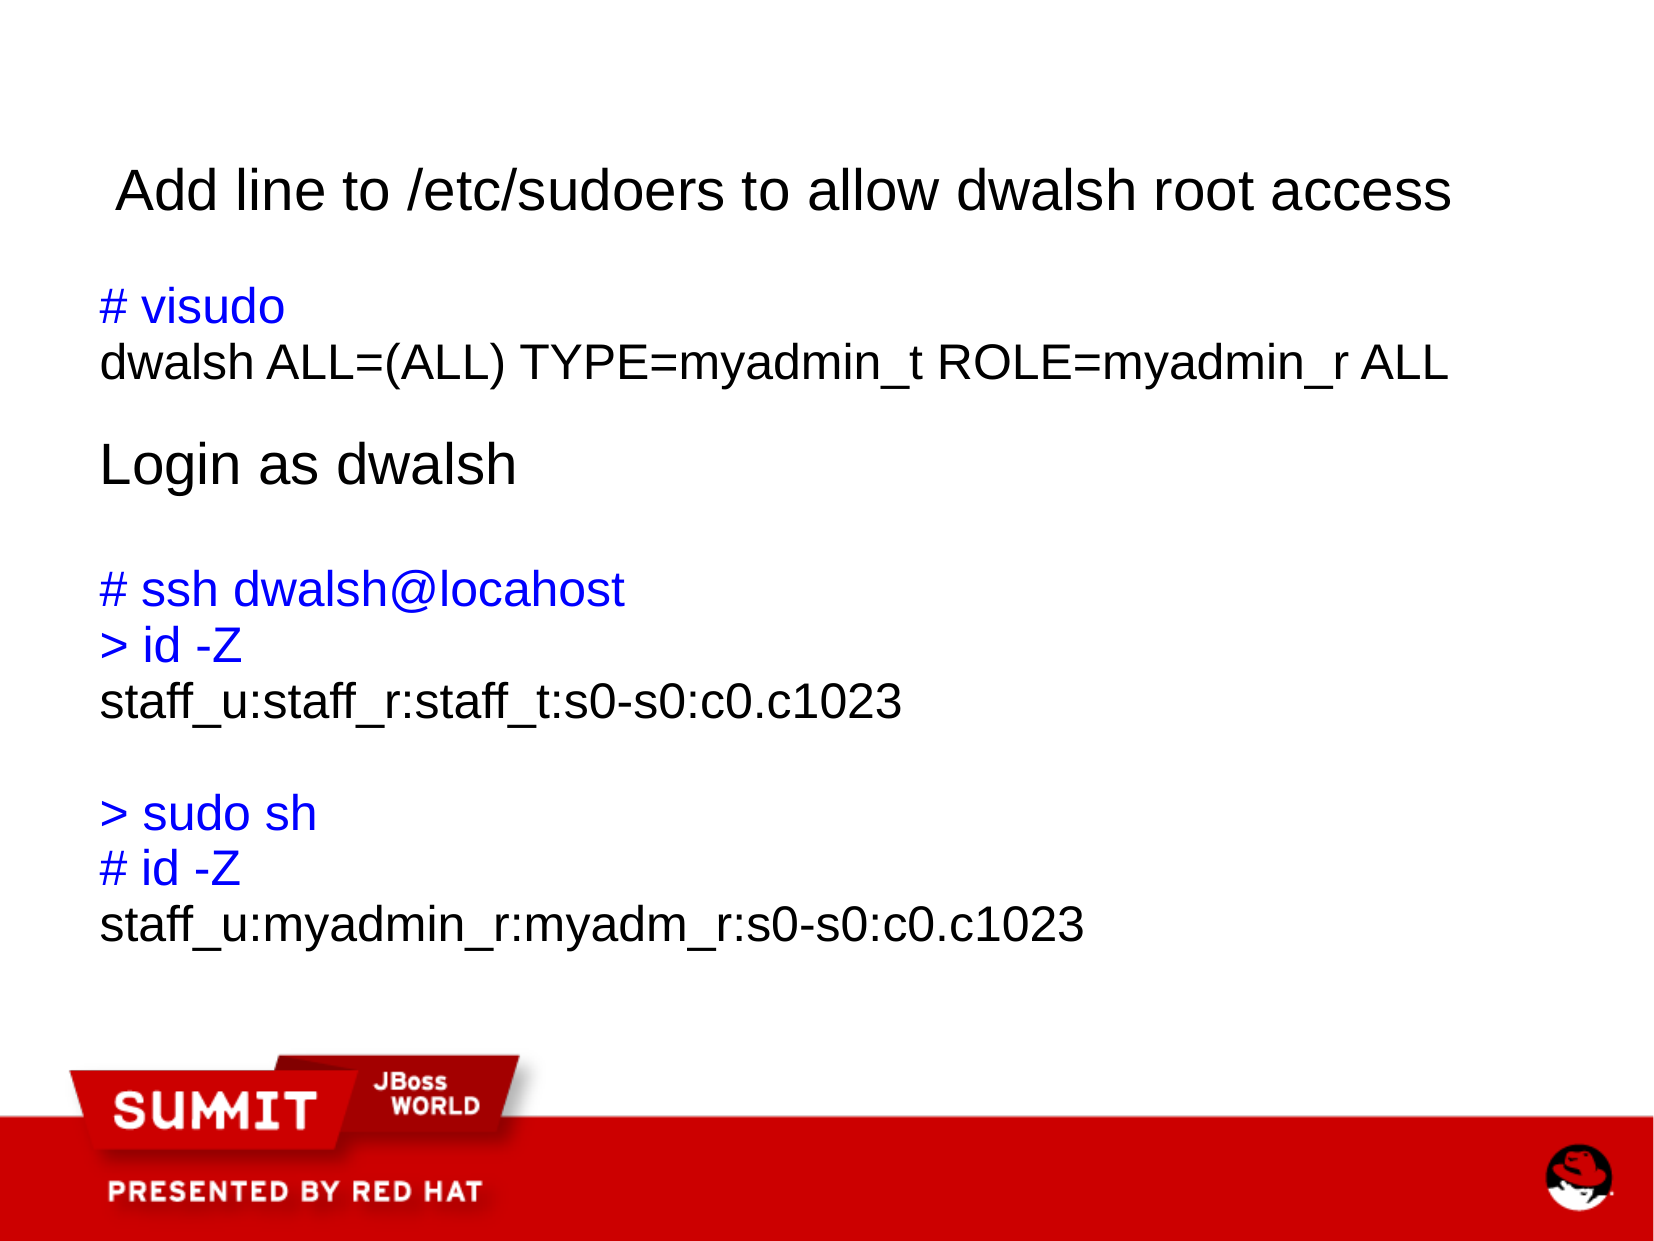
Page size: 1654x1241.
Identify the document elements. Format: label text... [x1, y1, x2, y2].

text_box Add line to /etc/sudoers to allow dwalsh root access # visudo dwalsh ALL=(ALL) TYPE=myadmin_t ROLE=myadmin_r ALL Login as dwalsh # ssh dwalsh@locahost > id -Z staff_u:staff_r:staff_t:s0-s0:c0.c1023 > sudo sh # id -Z staff_u:myadmin_r:myadm_r:s0-s0:c0.c1023 [84, 150, 1538, 1109]
picture [0, 1043, 1654, 1241]
